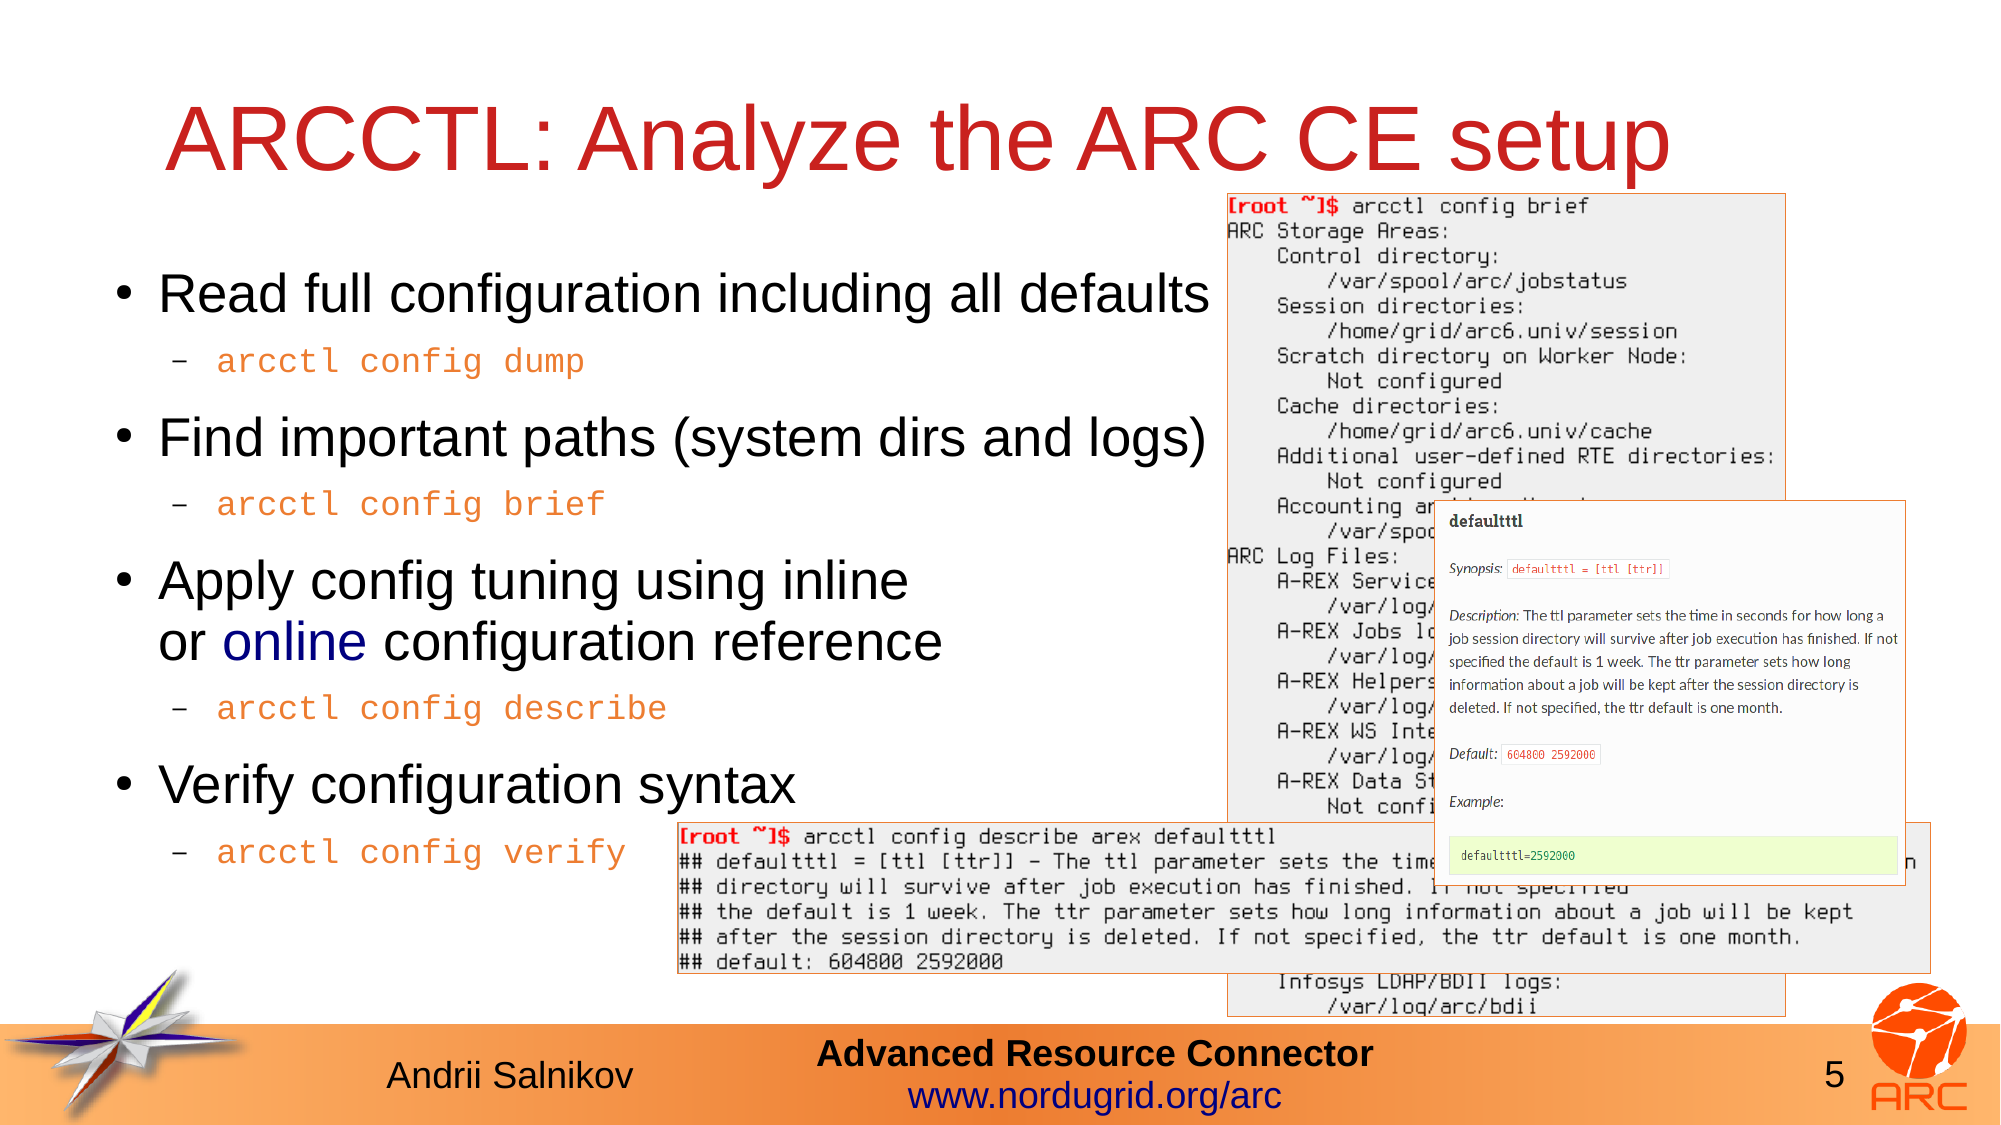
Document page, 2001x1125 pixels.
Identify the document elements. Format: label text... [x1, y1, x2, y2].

picture [677, 193, 1990, 1125]
title ARCCTL: Analyze the ARC CE setup [99, 36, 1741, 242]
list Read full configuration including all defaults arcctl config dump Find important paths (system dirs and logs) arcctl config brief Apply config tuning using inline or online configuration reference arcctl config describe Verify configuration syntax arcctl config verify [99, 263, 1231, 916]
picture [0, 961, 258, 1125]
